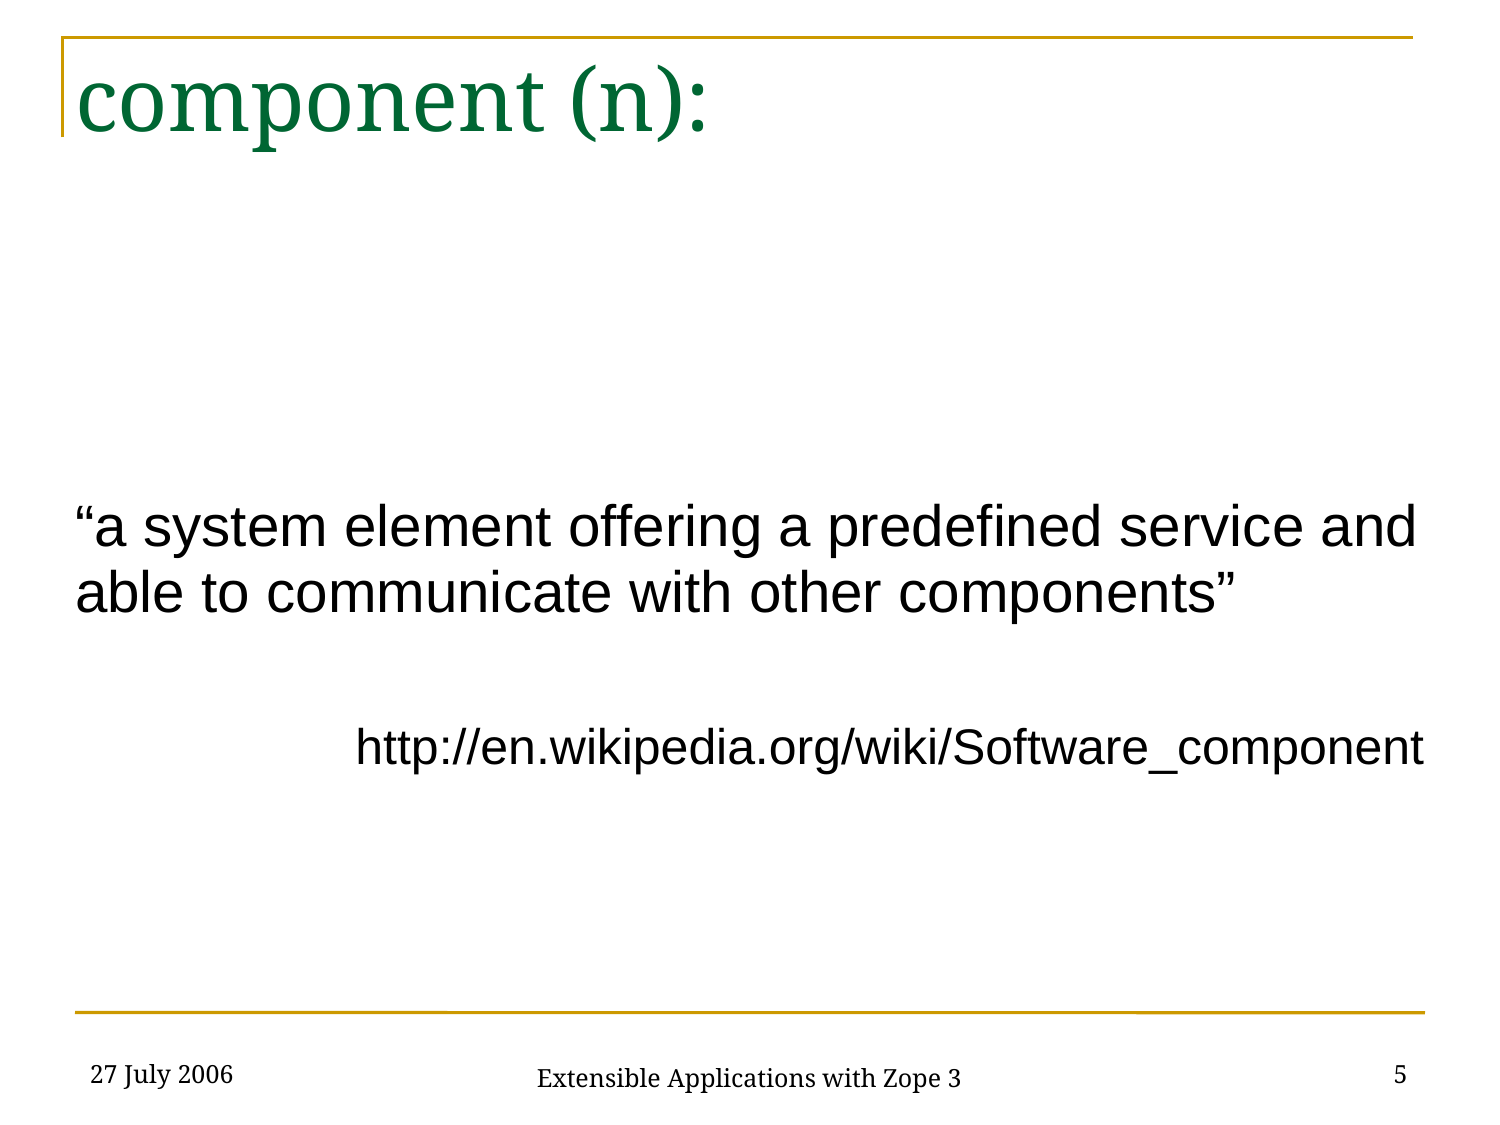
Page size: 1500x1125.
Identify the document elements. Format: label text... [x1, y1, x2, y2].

title component (n): [75, 45, 1425, 151]
subtitle “a system element offering a predefined service and able to communicate with other components” http://en.wikipedia.org/wiki/Software_component [75, 262, 1425, 1006]
